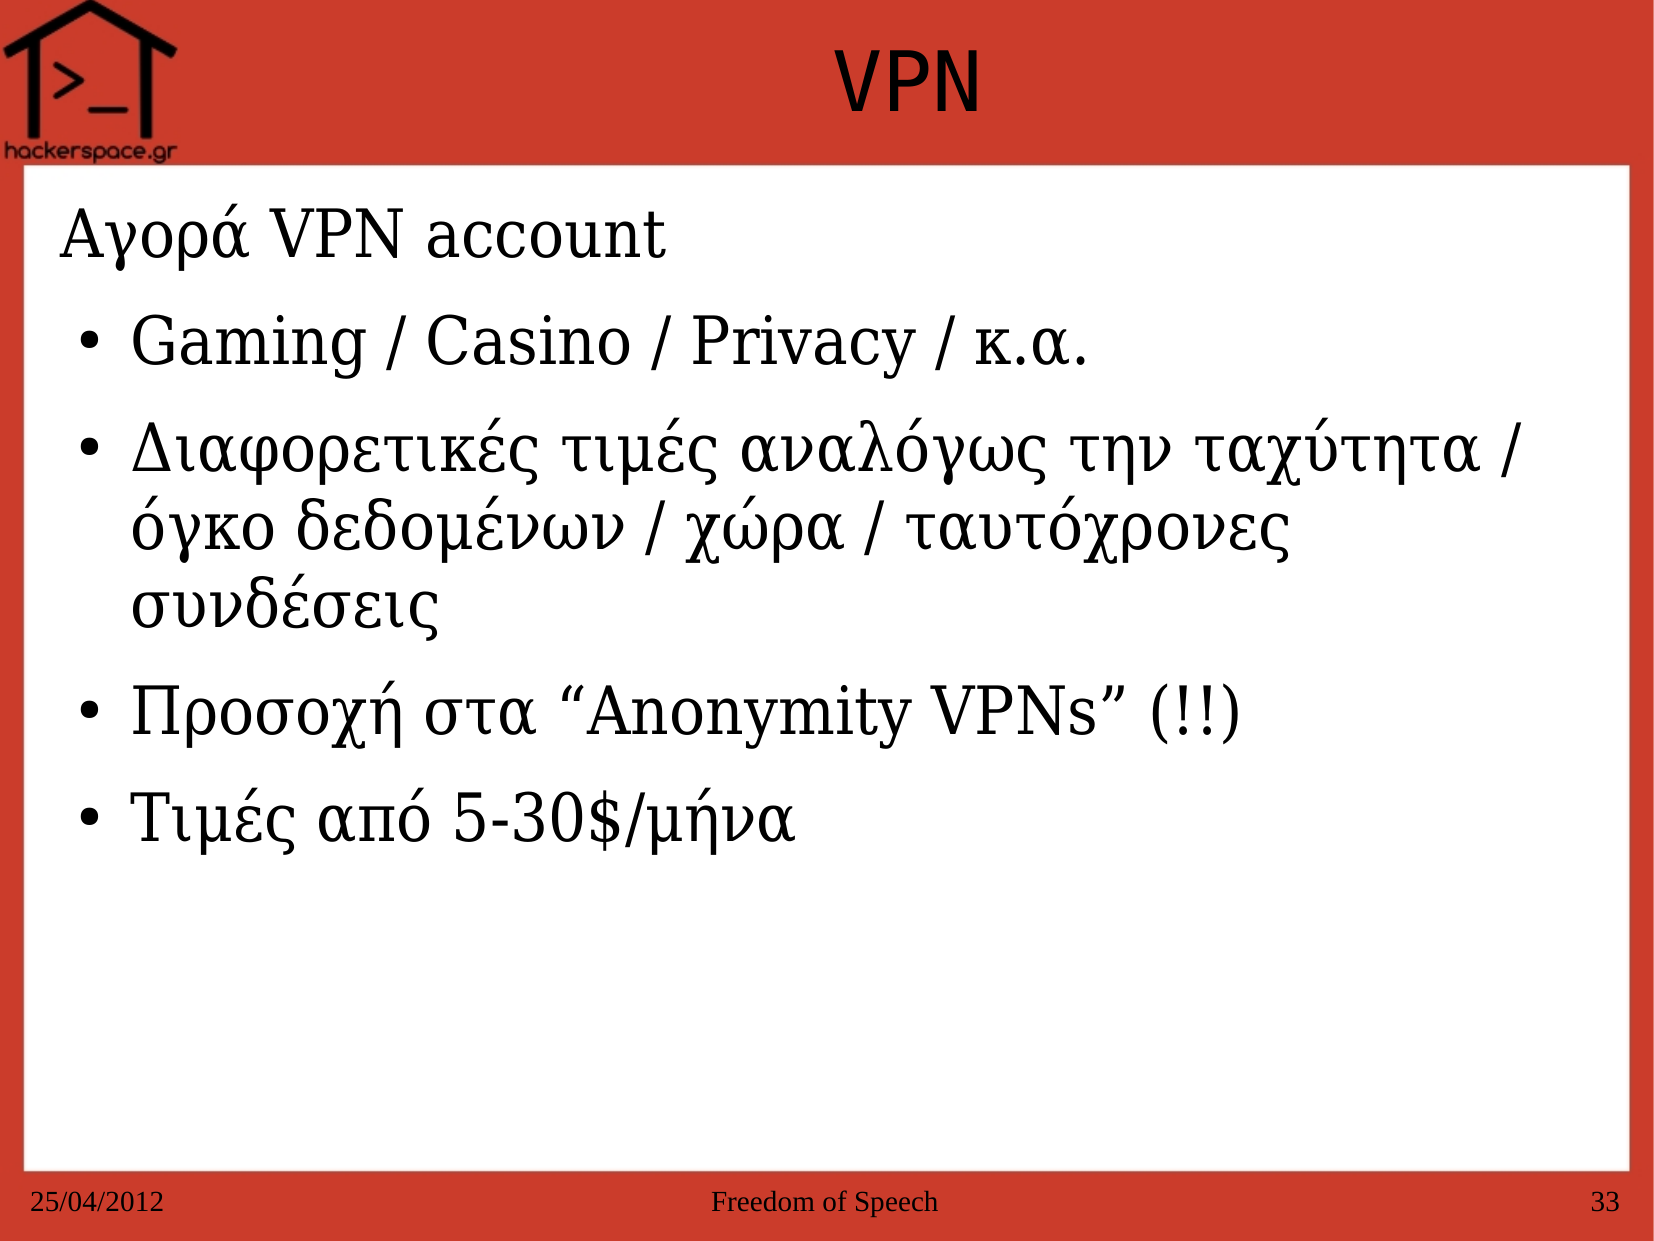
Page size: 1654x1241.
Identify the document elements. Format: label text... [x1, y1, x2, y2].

title VPN [195, 15, 1621, 151]
list Αγορά VPN account Gaming / Casino / Privacy / κ.α. Διαφορετικές τιμές αναλόγως την ταχύτητα / όγκο δεδομένων / χώρα / ταυτόχρονες συνδέσεις Προσοχή στα “Anonymity VPNs” (!!) Τιμές από 5-30$/μήνα [60, 195, 1591, 1141]
picture [0, 0, 1654, 1241]
